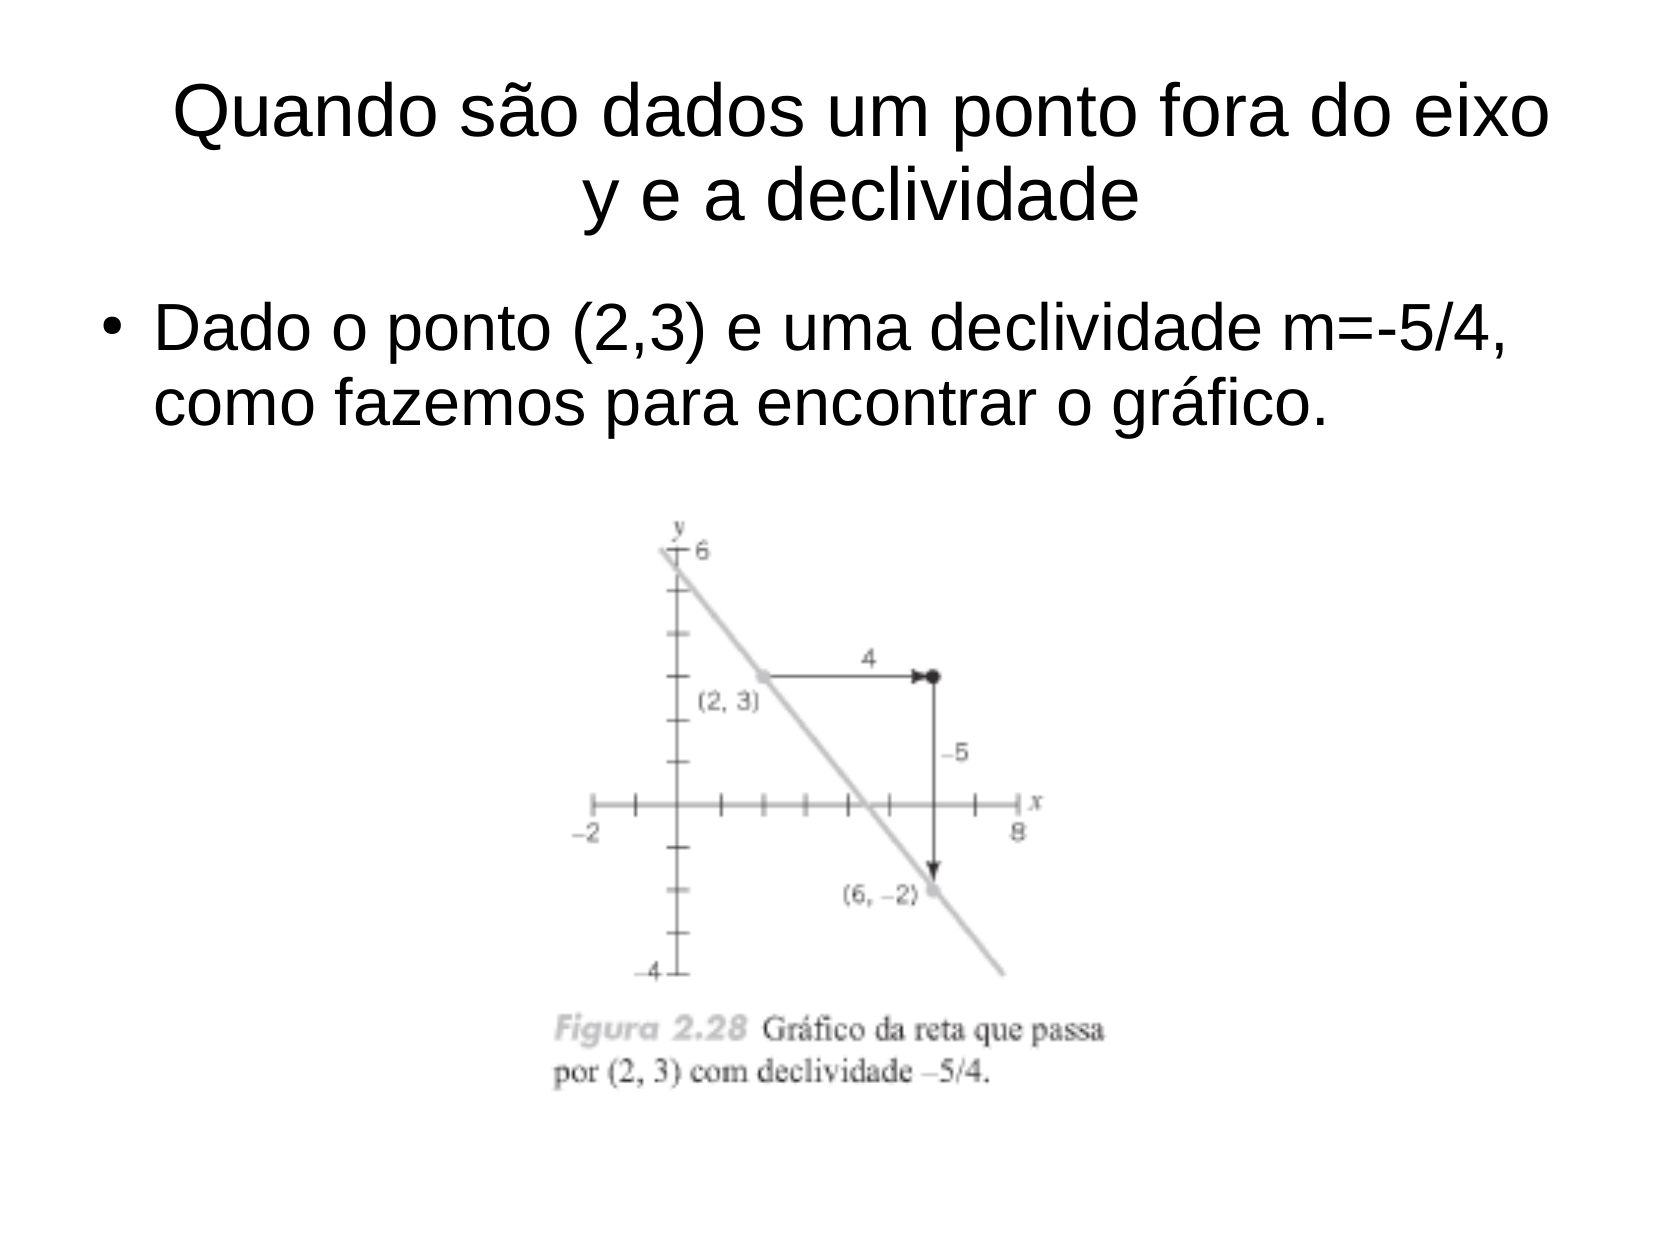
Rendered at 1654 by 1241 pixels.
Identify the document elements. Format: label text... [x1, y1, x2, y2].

title Quando são dados um ponto fora do eixo y e a declividade [82, 49, 1571, 257]
picture [517, 484, 1146, 1145]
list Dado o ponto (2,3) e uma declividade m=-5/4, como fazemos para encontrar o gráfico. [82, 290, 1571, 1010]
